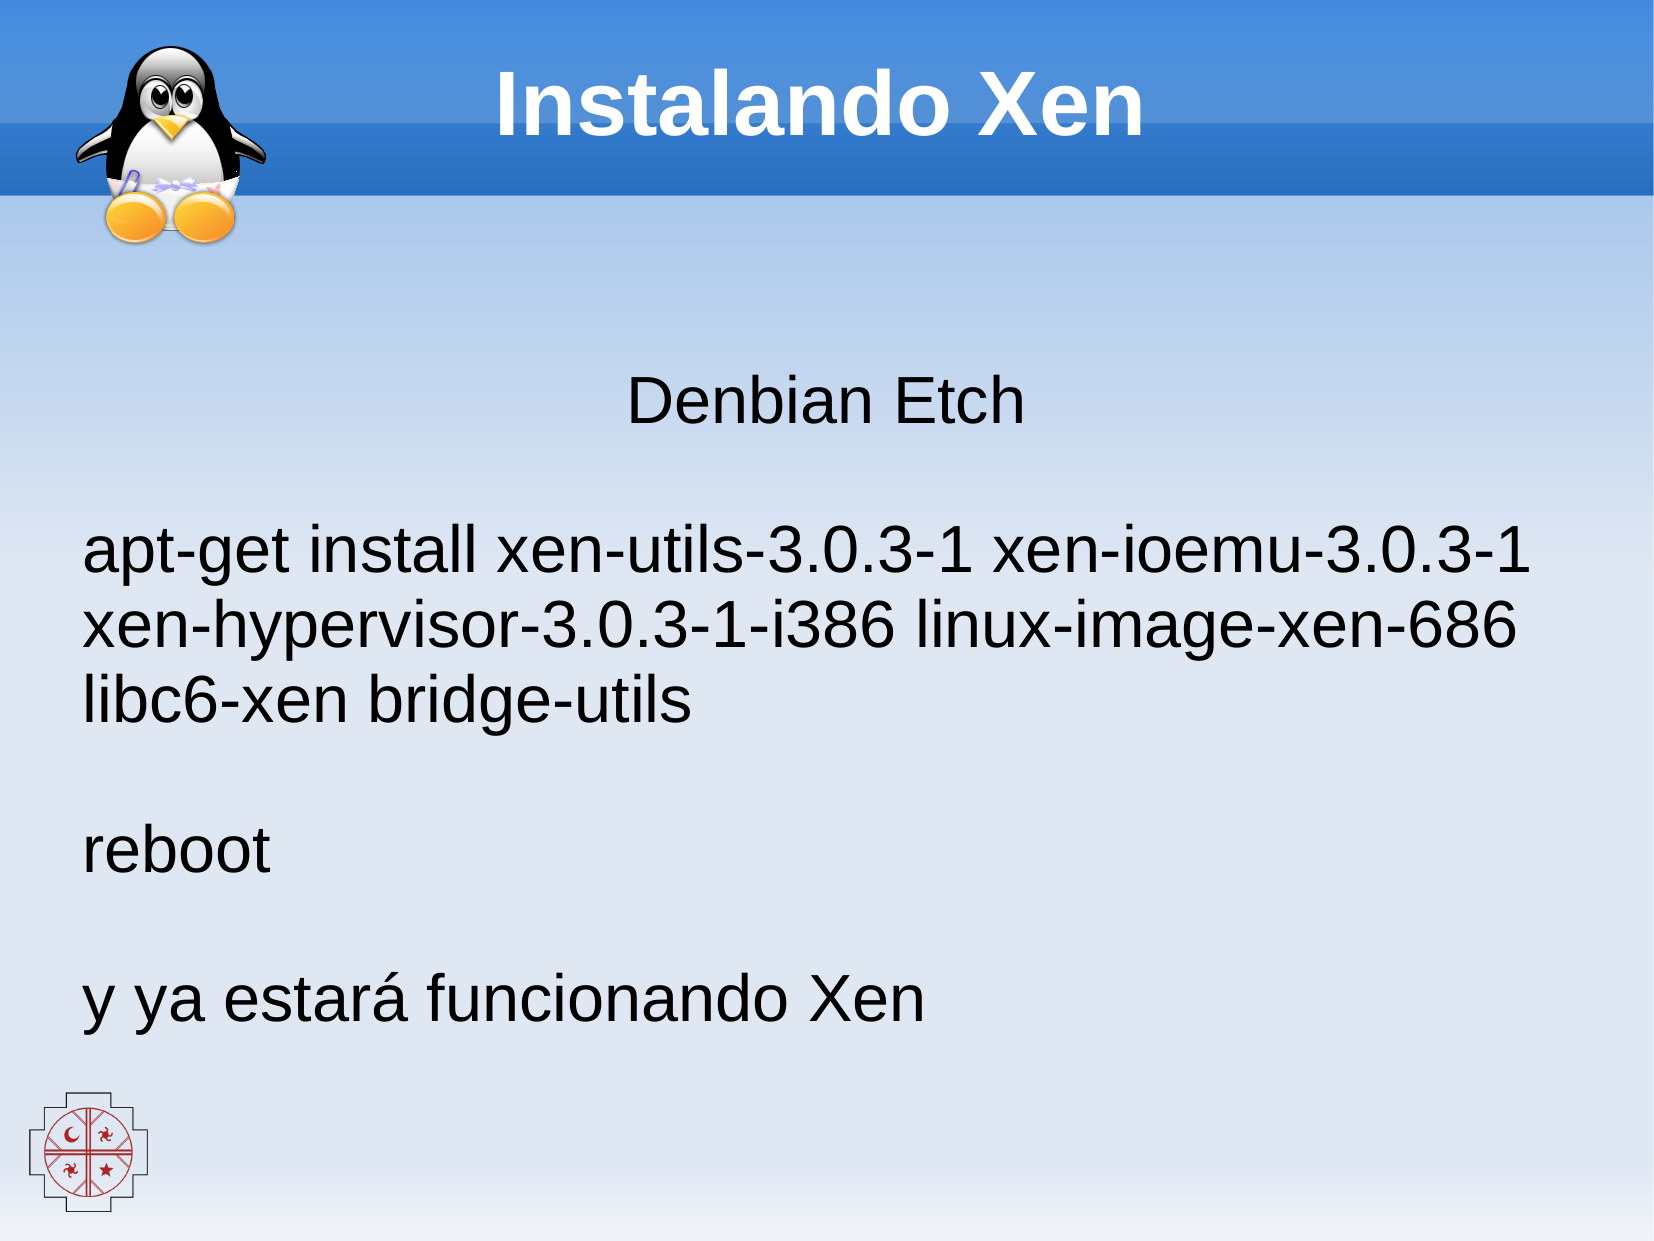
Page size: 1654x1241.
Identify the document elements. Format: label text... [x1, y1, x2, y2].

subtitle Denbian Etch apt-get install xen-utils-3.0.3-1 xen-ioemu-3.0.3-1 xen-hypervisor-3.0.3-1-i386 linux-image-xen-686 libc6-xen bridge-utils reboot y ya estará funcionando Xen [82, 297, 1571, 1102]
picture [0, 0, 1654, 1241]
title Instalando Xen [76, 7, 1565, 200]
